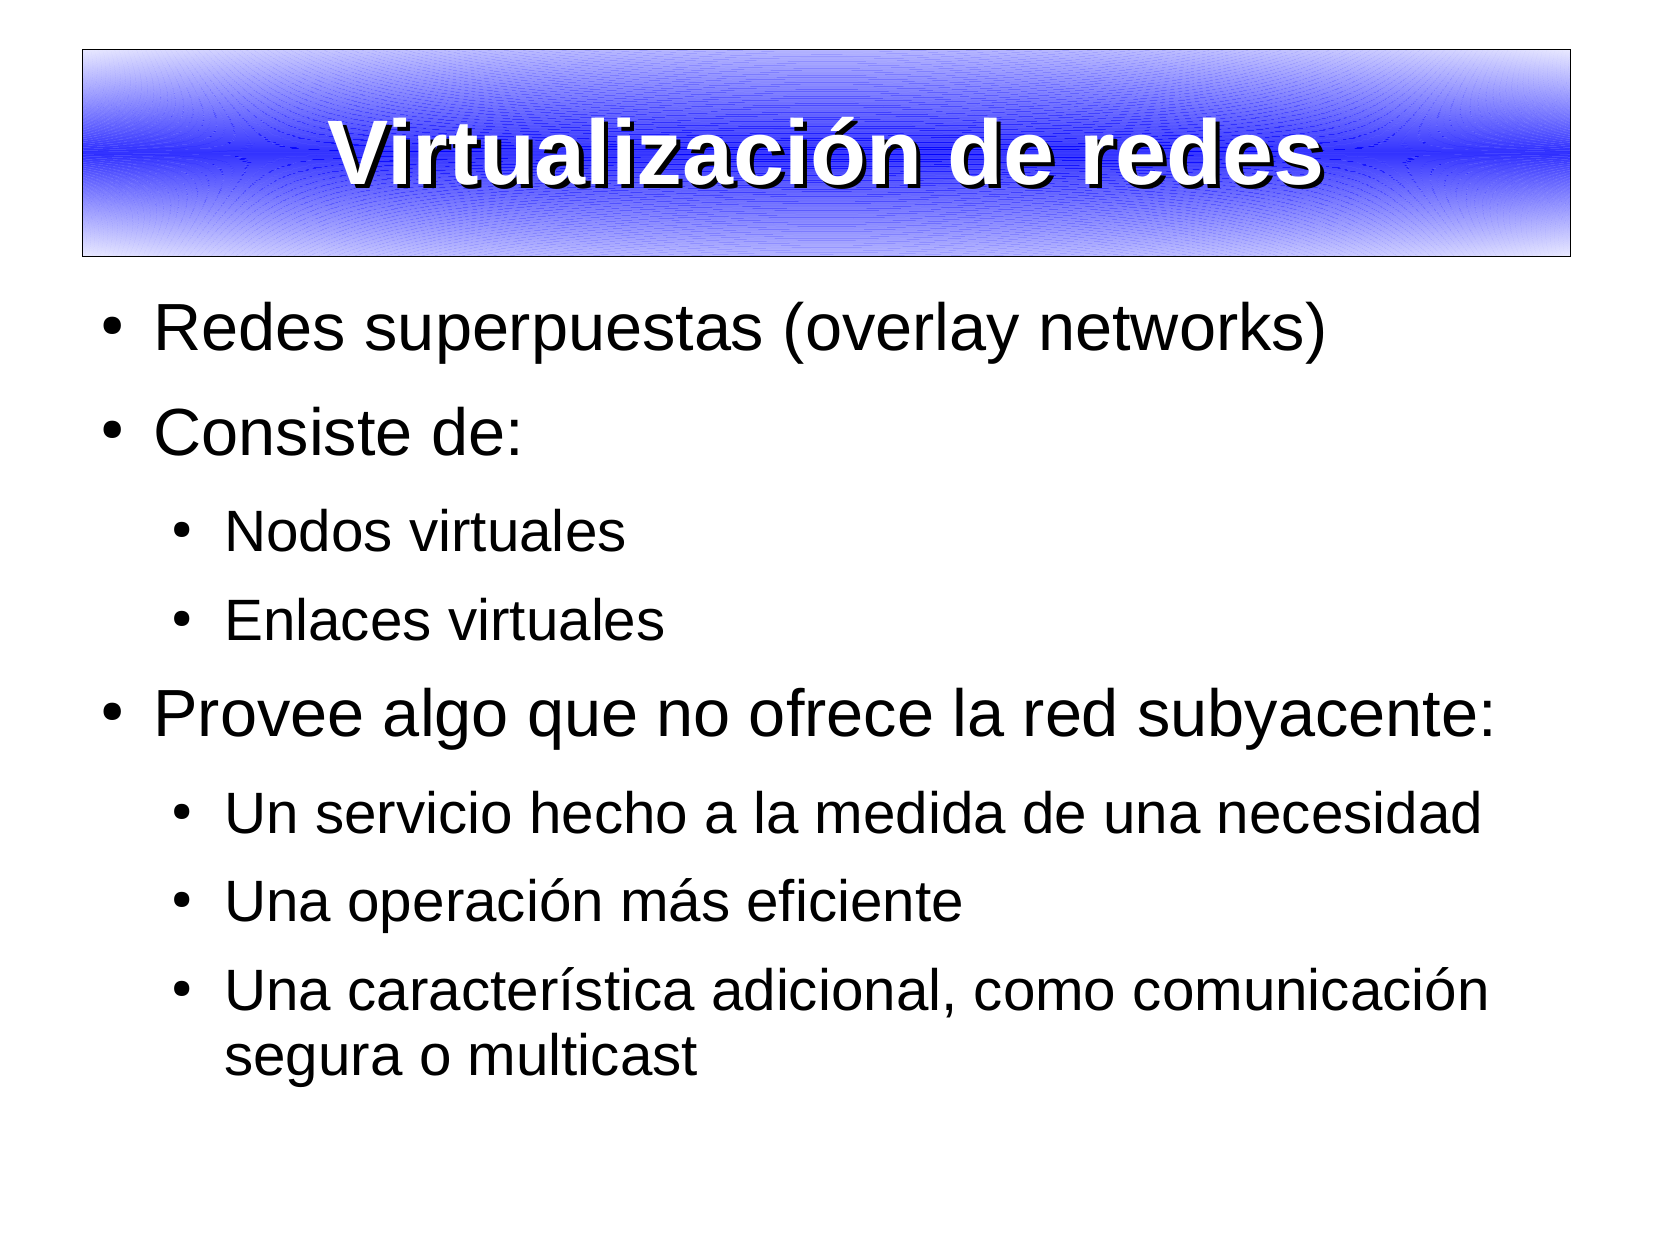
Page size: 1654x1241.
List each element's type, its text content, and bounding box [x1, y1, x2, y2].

list Redes superpuestas (overlay networks) Consiste de: Nodos virtuales Enlaces virtuales Provee algo que no ofrece la red subyacente: Un servicio hecho a la medida de una necesidad Una operación más eficiente Una característica adicional, como comunicación segura o multicast [82, 290, 1571, 1109]
title Virtualización de redes [82, 49, 1571, 257]
